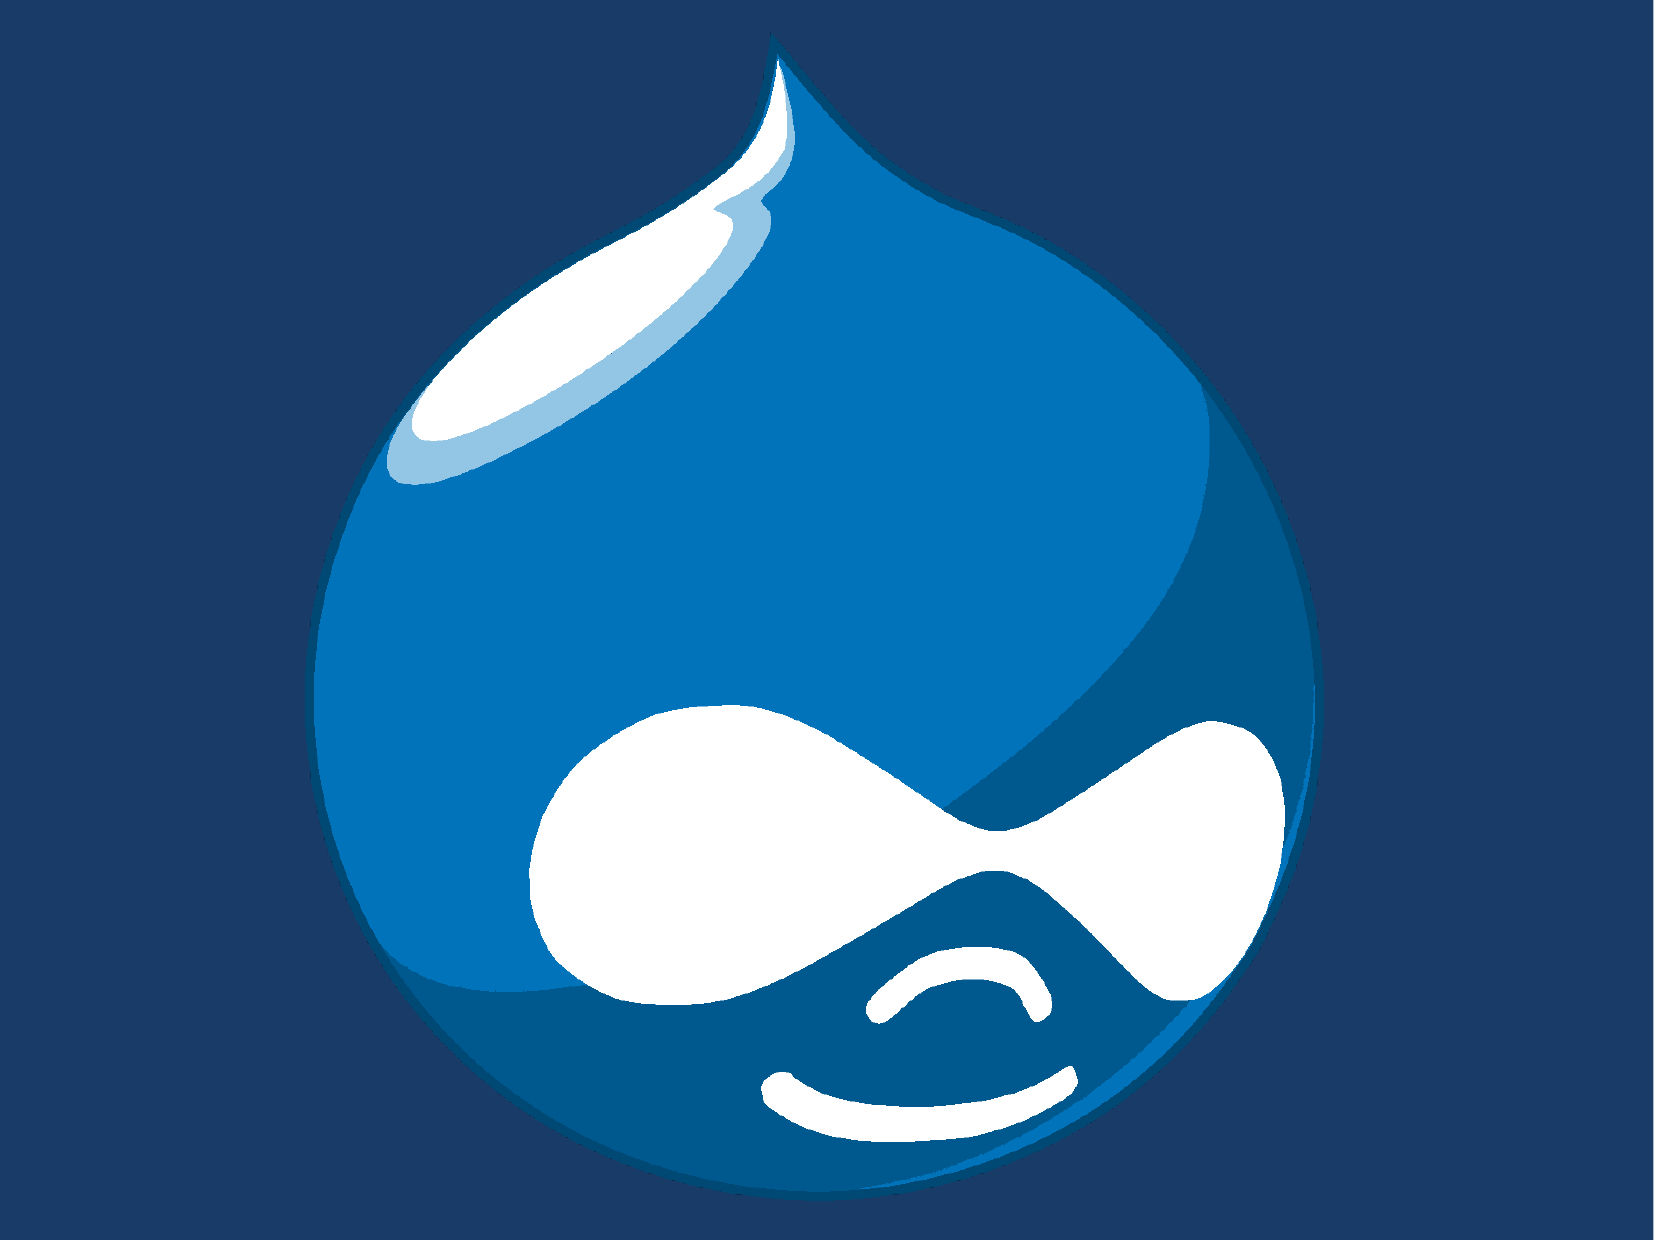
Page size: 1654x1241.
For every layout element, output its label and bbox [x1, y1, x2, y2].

picture [296, 24, 1332, 1209]
